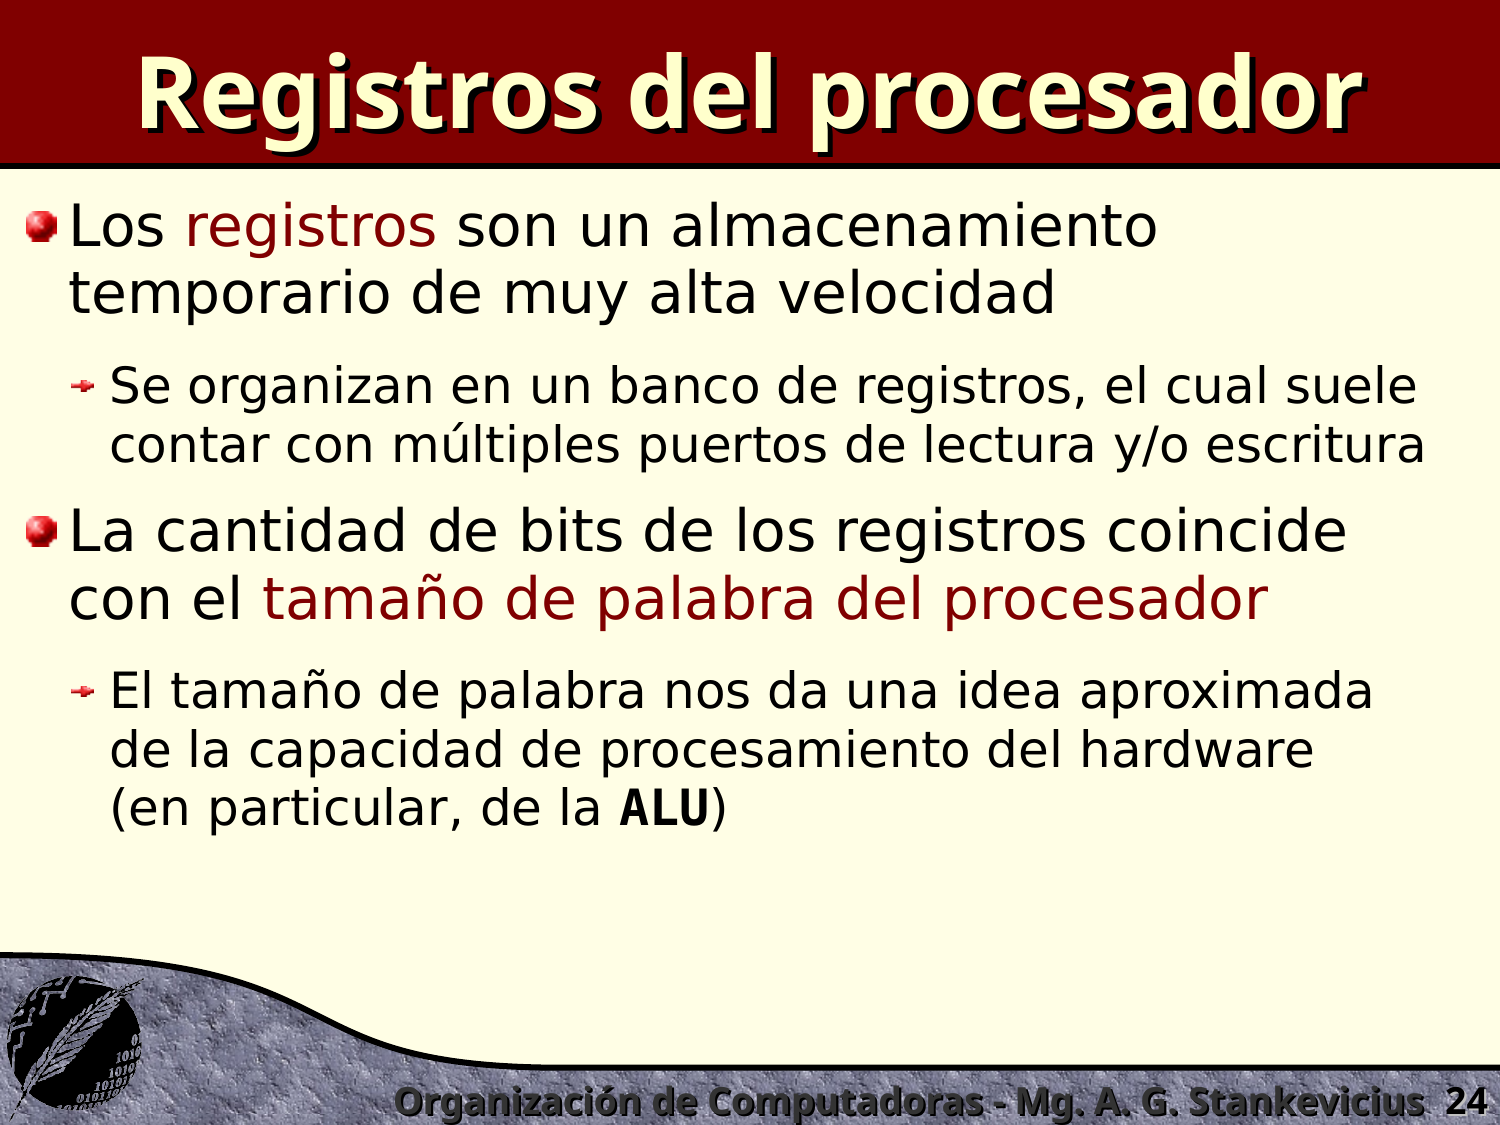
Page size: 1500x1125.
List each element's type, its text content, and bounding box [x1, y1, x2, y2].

picture [448, 1100, 455, 1110]
picture [1058, 1100, 1065, 1110]
list Los registros son un almacenamiento temporario de muy alta velocidad Se organizan en un banco de registros, el cual suele contar con múltiples puertos de lectura y/o escritura La cantidad de bits de los registros coincide con el tamaño de palabra del procesador El tamaño de palabra nos da una idea aproximada de la capacidad de procesamiento del hardware (en particular, de la ALU) [11, 192, 1486, 935]
picture [0, 959, 1500, 1125]
picture [802, 1100, 806, 1110]
title Registros del procesador [15, 5, 1485, 160]
